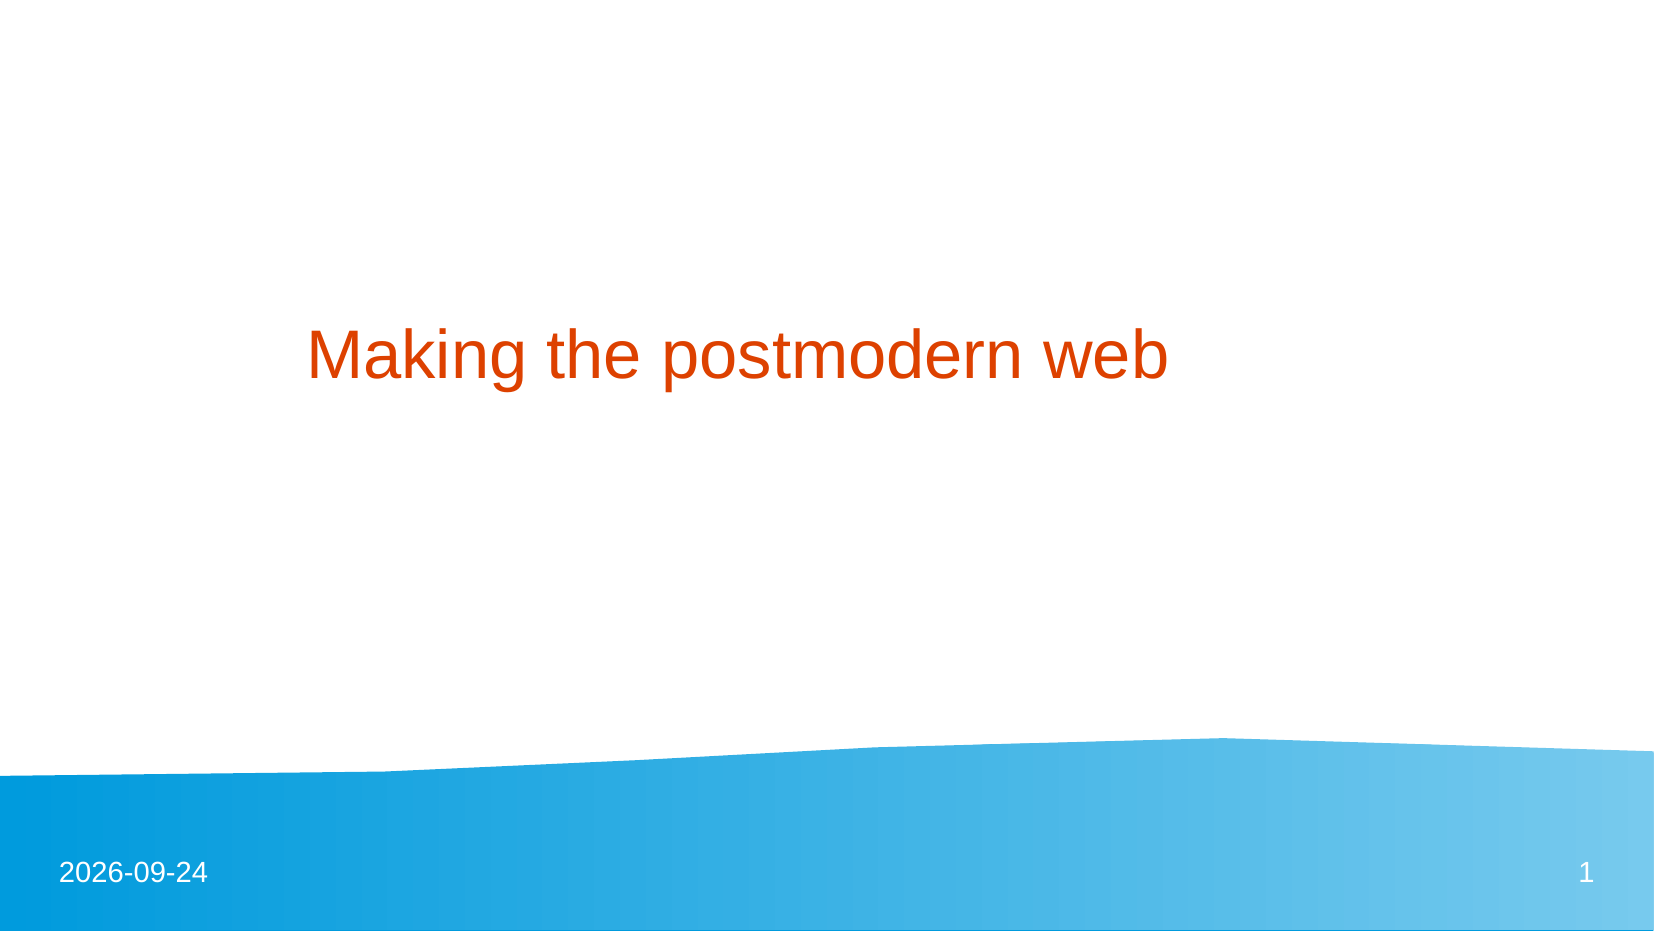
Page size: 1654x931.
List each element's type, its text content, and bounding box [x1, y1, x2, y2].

title Making the postmodern web [0, 265, 1477, 443]
